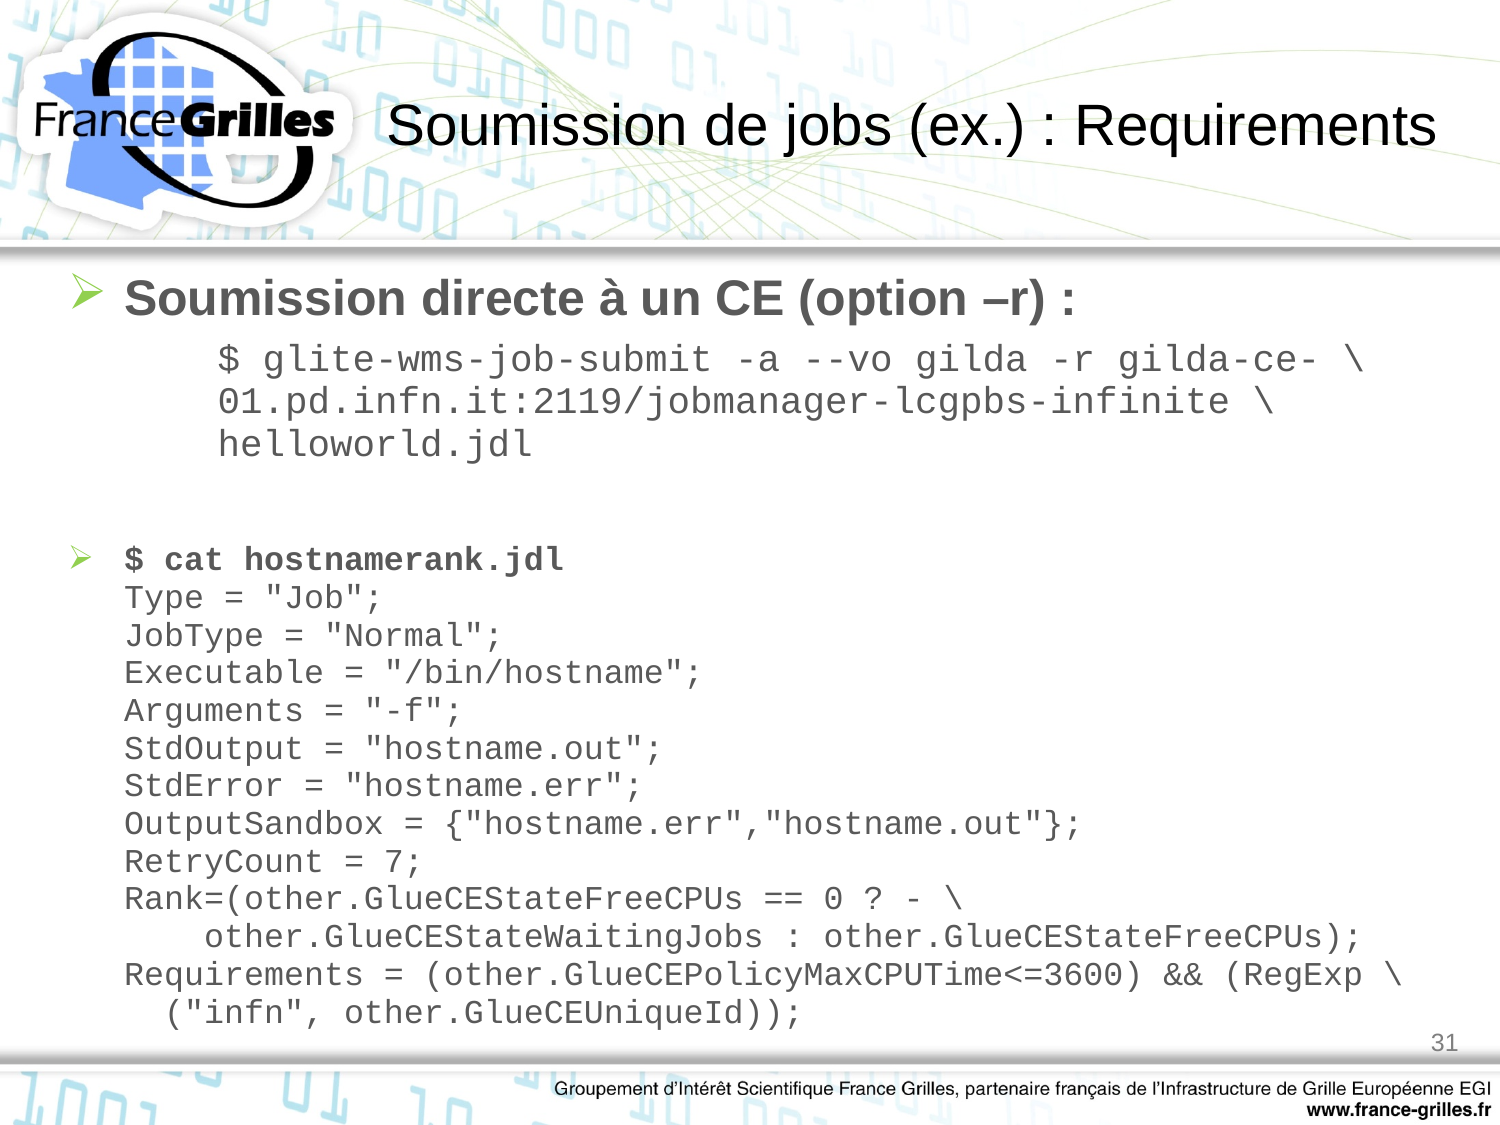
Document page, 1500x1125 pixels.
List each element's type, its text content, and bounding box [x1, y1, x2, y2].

list Soumission directe à un CE (option –r) : $ glite-wms-job-submit -a --vo gilda -r gilda-ce- \ 01.pd.infn.it:2119/jobmanager-lcgpbs-infinite \ helloworld.jdl $ cat hostnamerank.jdl Type = "Job"; JobType = "Normal"; Executable = "/bin/hostname"; Arguments = "-f"; StdOutput = "hostname.out"; StdError = "hostname.err"; OutputSandbox = {"hostname.err","hostname.out"}; RetryCount = 7; Rank=(other.GlueCEStateFreeCPUs == 0 ? - \ other.GlueCEStateWaitingJobs : other.GlueCEStateFreeCPUs); Requirements = (other.GlueCEPolicyMaxCPUTime<=3600) && (RegExp \ ("infn", other.GlueCEUniqueId)); [53, 262, 1459, 1065]
picture [0, 0, 1500, 1125]
title Soumission de jobs (ex.) : Requirements [372, 7, 1459, 244]
